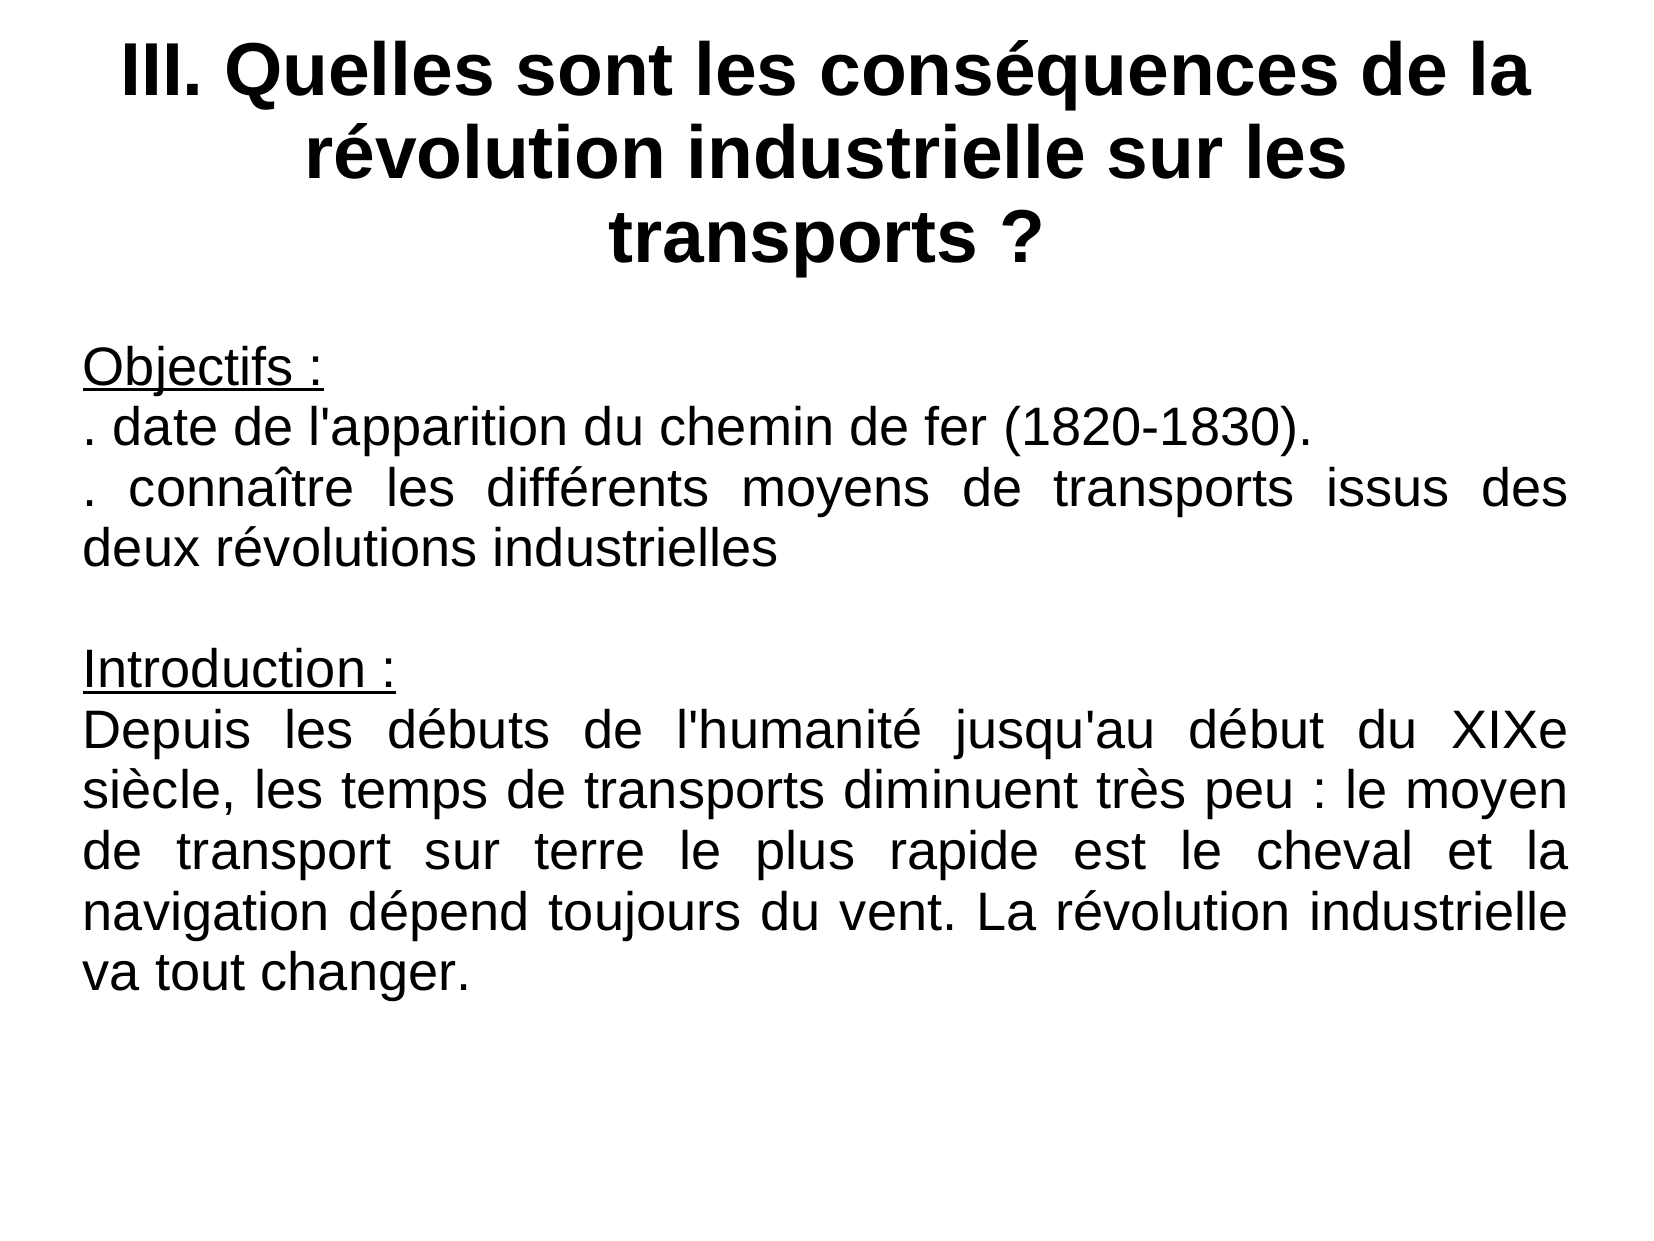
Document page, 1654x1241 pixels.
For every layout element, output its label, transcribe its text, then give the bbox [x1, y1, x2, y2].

subtitle Objectifs : . date de l'apparition du chemin de fer (1820-1830). . connaître les différents moyens de transports issus des deux révolutions industrielles Introduction : Depuis les débuts de l'humanité jusqu'au début du XIXe siècle, les temps de transports diminuent très peu : le moyen de transport sur terre le plus rapide est le cheval et la navigation dépend toujours du vent. La révolution industrielle va tout changer. [82, 186, 1571, 1213]
title III. Quelles sont les conséquences de la révolution industrielle sur les transports ? [82, 26, 1571, 186]
